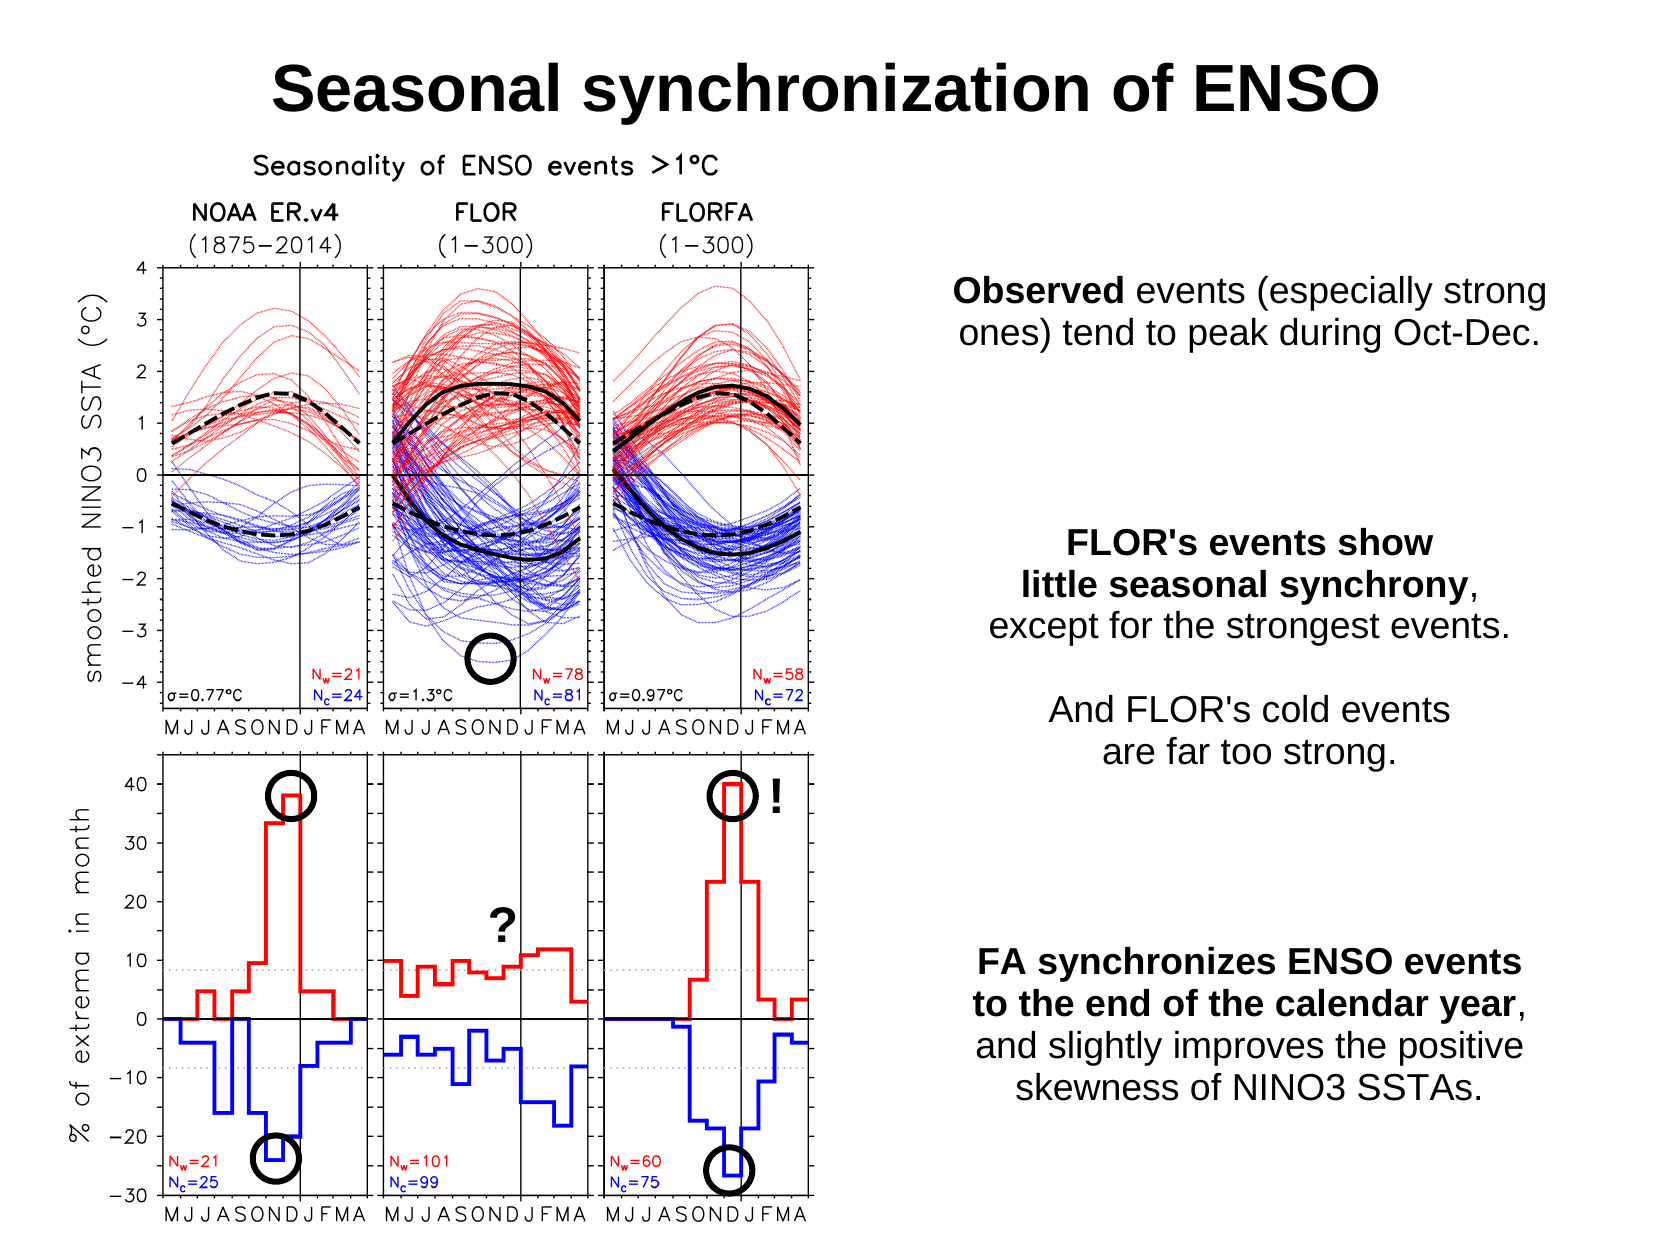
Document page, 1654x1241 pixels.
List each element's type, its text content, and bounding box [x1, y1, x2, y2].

text_box FA synchronizes ENSO events to the end of the calendar year, and slightly improves the positive skewness of NINO3 SSTAs. [893, 934, 1607, 1116]
text_box Seasonal synchronization of ENSO [39, 32, 1615, 125]
text_box FLOR's events show little seasonal synchrony, except for the strongest events. And FLOR's cold events are far too strong. [893, 515, 1607, 780]
text_box Observed events (especially strong ones) tend to peak during Oct-Dec. [893, 263, 1607, 361]
text_box ! [744, 762, 809, 832]
text_box ? [470, 890, 536, 961]
picture [64, 146, 820, 1239]
